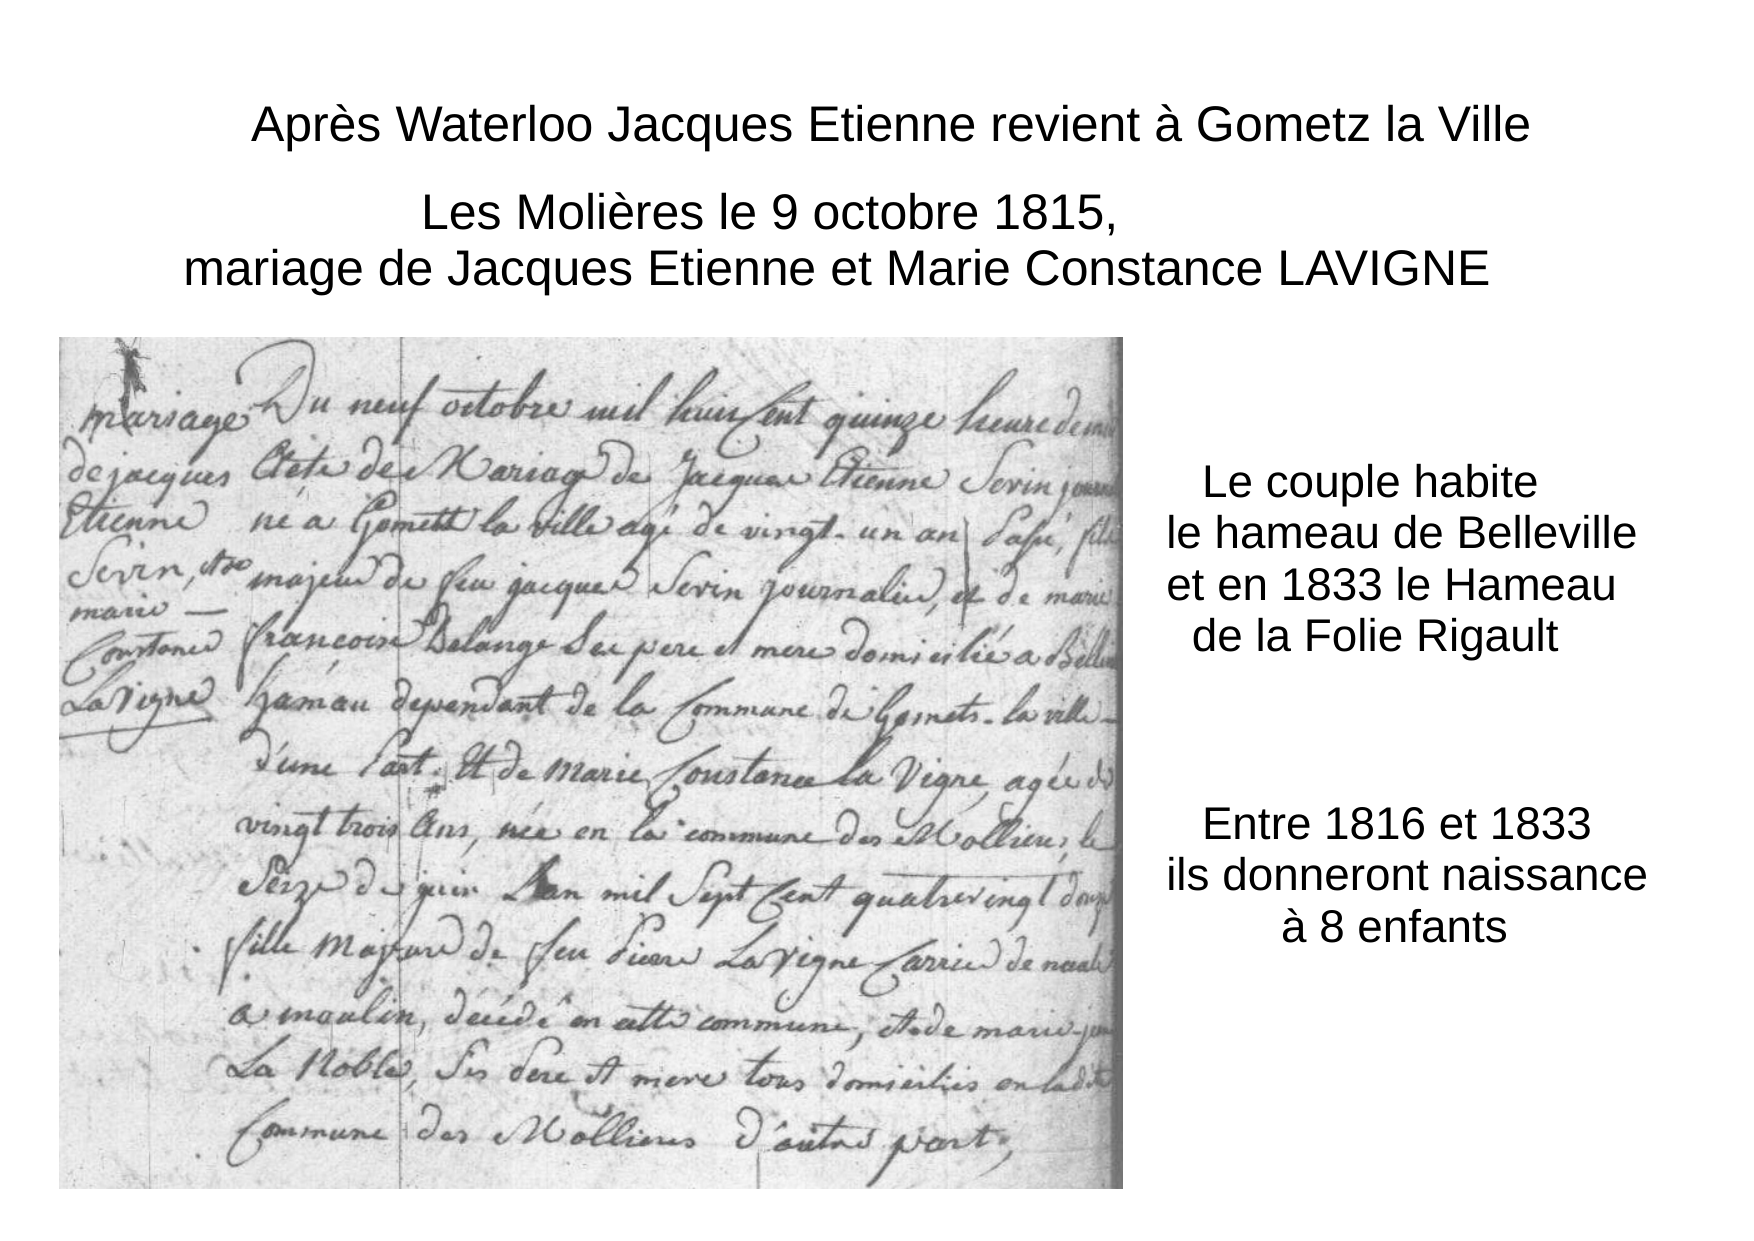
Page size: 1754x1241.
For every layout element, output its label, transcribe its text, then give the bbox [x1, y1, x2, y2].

text_box Entre 1816 et 1833 ils donneront naissance à 8 enfants [1151, 790, 1713, 975]
text_box Le couple habite le hameau de Belleville et en 1833 le Hameau de la Folie Rigault [1151, 448, 1684, 680]
picture [59, 337, 1123, 1189]
text_box Les Molières le 9 octobre 1815, mariage de Jacques Etienne et Marie Constance LAVIGNE [168, 177, 1520, 313]
text_box Après Waterloo Jacques Etienne revient à Gometz la Ville [236, 88, 1561, 160]
